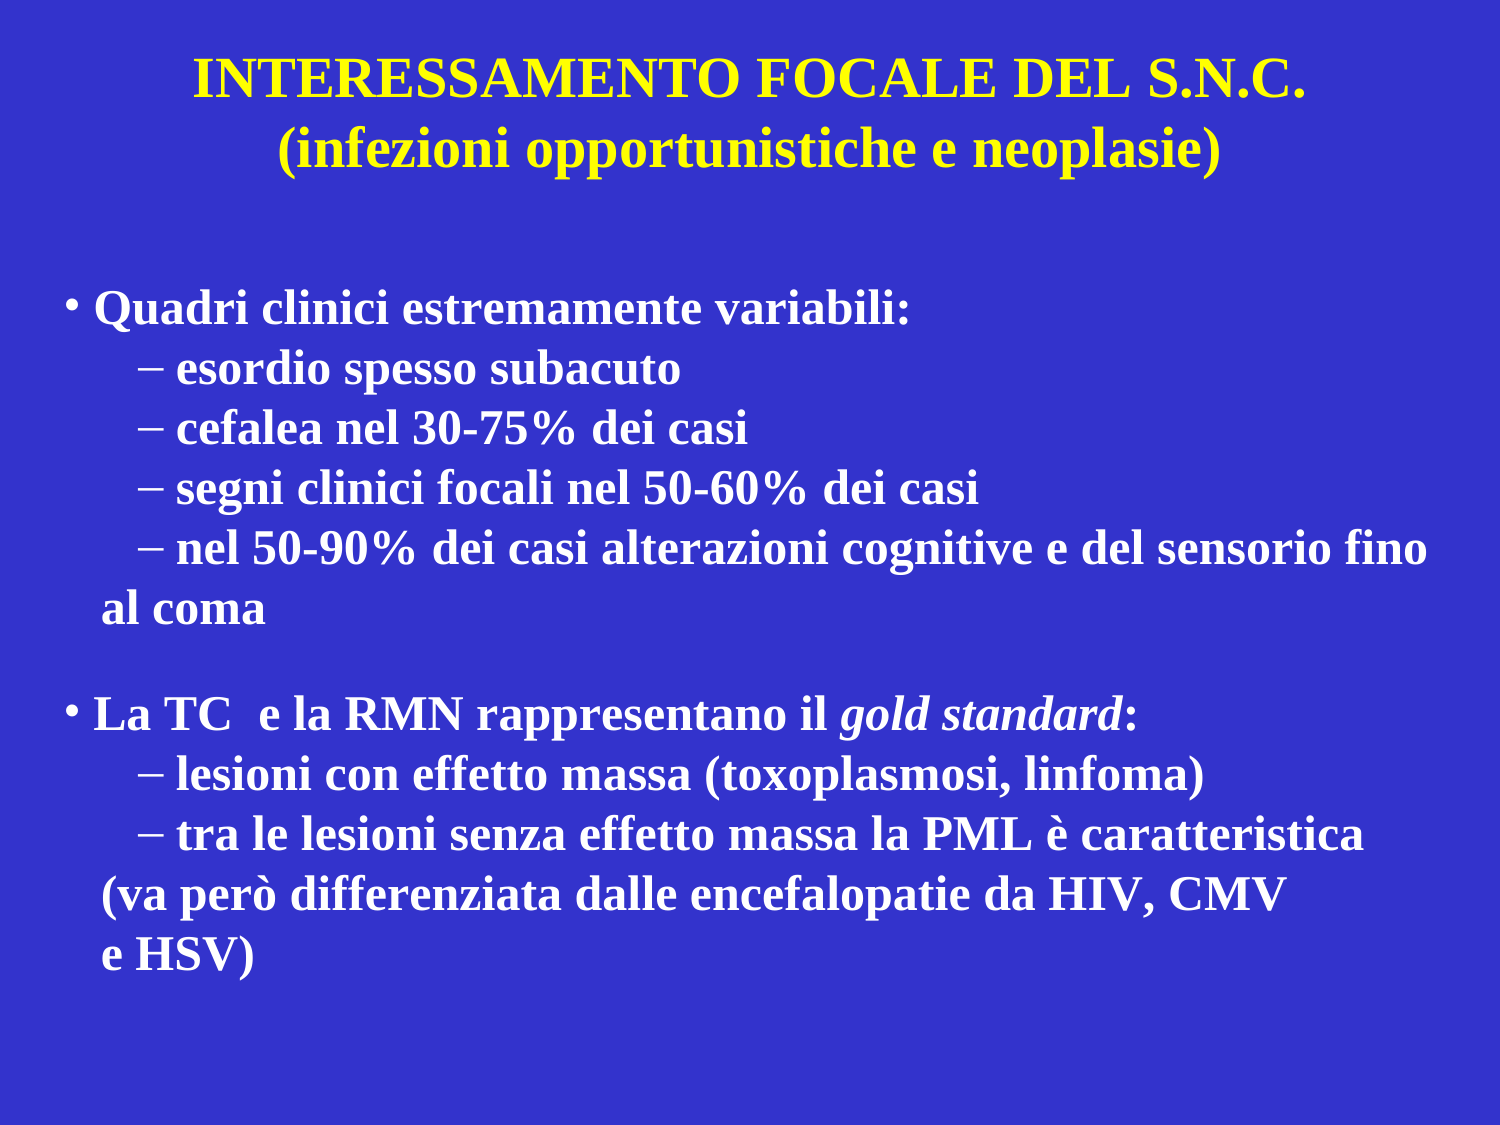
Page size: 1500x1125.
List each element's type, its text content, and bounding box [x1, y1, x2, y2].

text_box INTERESSAMENTO FOCALE DEL S.N.C. (infezioni opportunistiche e neoplasie) [0, 31, 1500, 257]
text_box Quadri clinici estremamente variabili: esordio spesso subacuto cefalea nel 30-75% dei casi segni clinici focali nel 50-60% dei casi nel 50-90% dei casi alterazioni cognitive e del sensorio fino al coma [48, 266, 1445, 643]
text_box La TC e la RMN rappresentano il gold standard: lesioni con effetto massa (toxoplasmosi, linfoma) tra le lesioni senza effetto massa la PML è caratteristica (va però differenziata dalle encefalopatie da HIV, CMV e HSV) [48, 672, 1393, 989]
